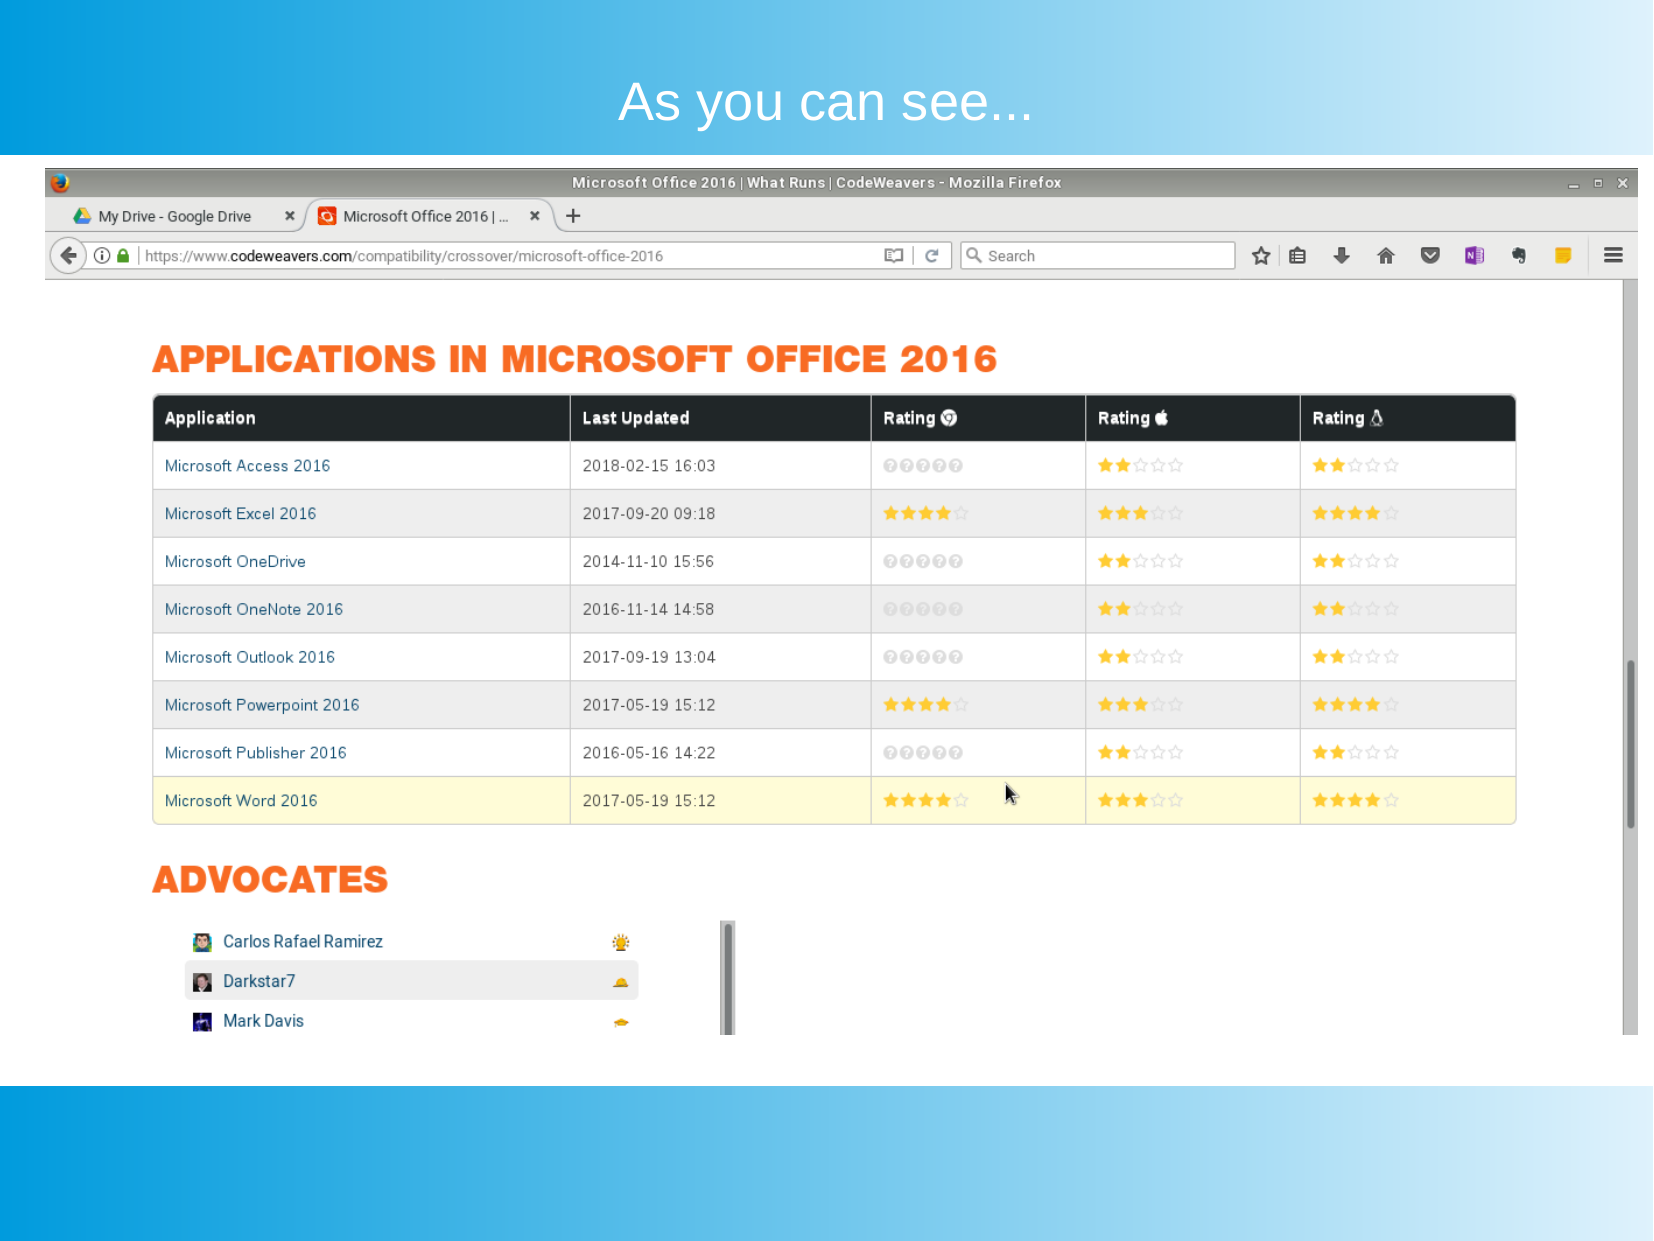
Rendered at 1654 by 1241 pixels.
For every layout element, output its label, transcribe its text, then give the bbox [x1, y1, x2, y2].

title As you can see... [82, 49, 1571, 155]
picture [45, 168, 1638, 1036]
